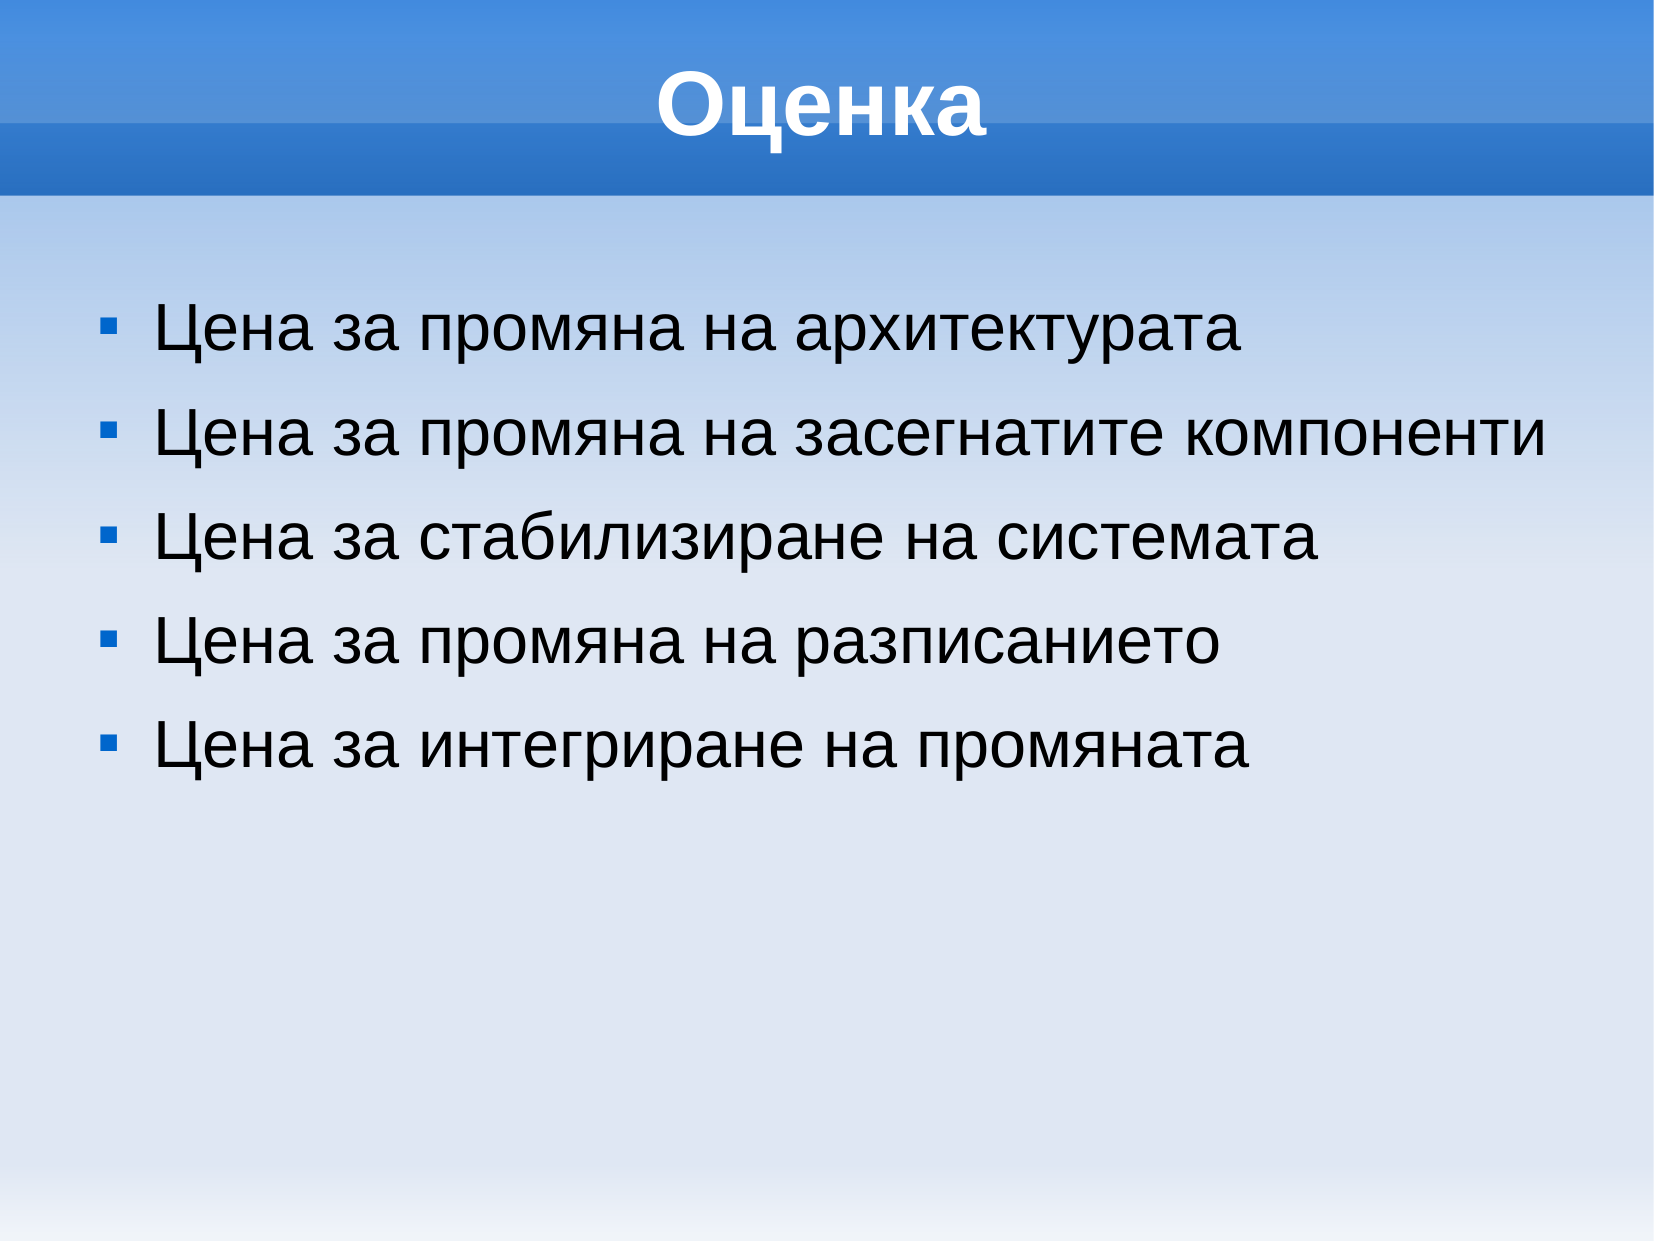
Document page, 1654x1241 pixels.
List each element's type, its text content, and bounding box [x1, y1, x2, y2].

picture [0, 0, 1654, 1241]
title Оценка [76, 0, 1565, 208]
list Цена за промяна на архитектурата Цена за промяна на засегнатите компоненти Цена за стабилизиране на системата Цена за промяна на разписанието Цена за интегриране на промяната [82, 290, 1571, 1109]
